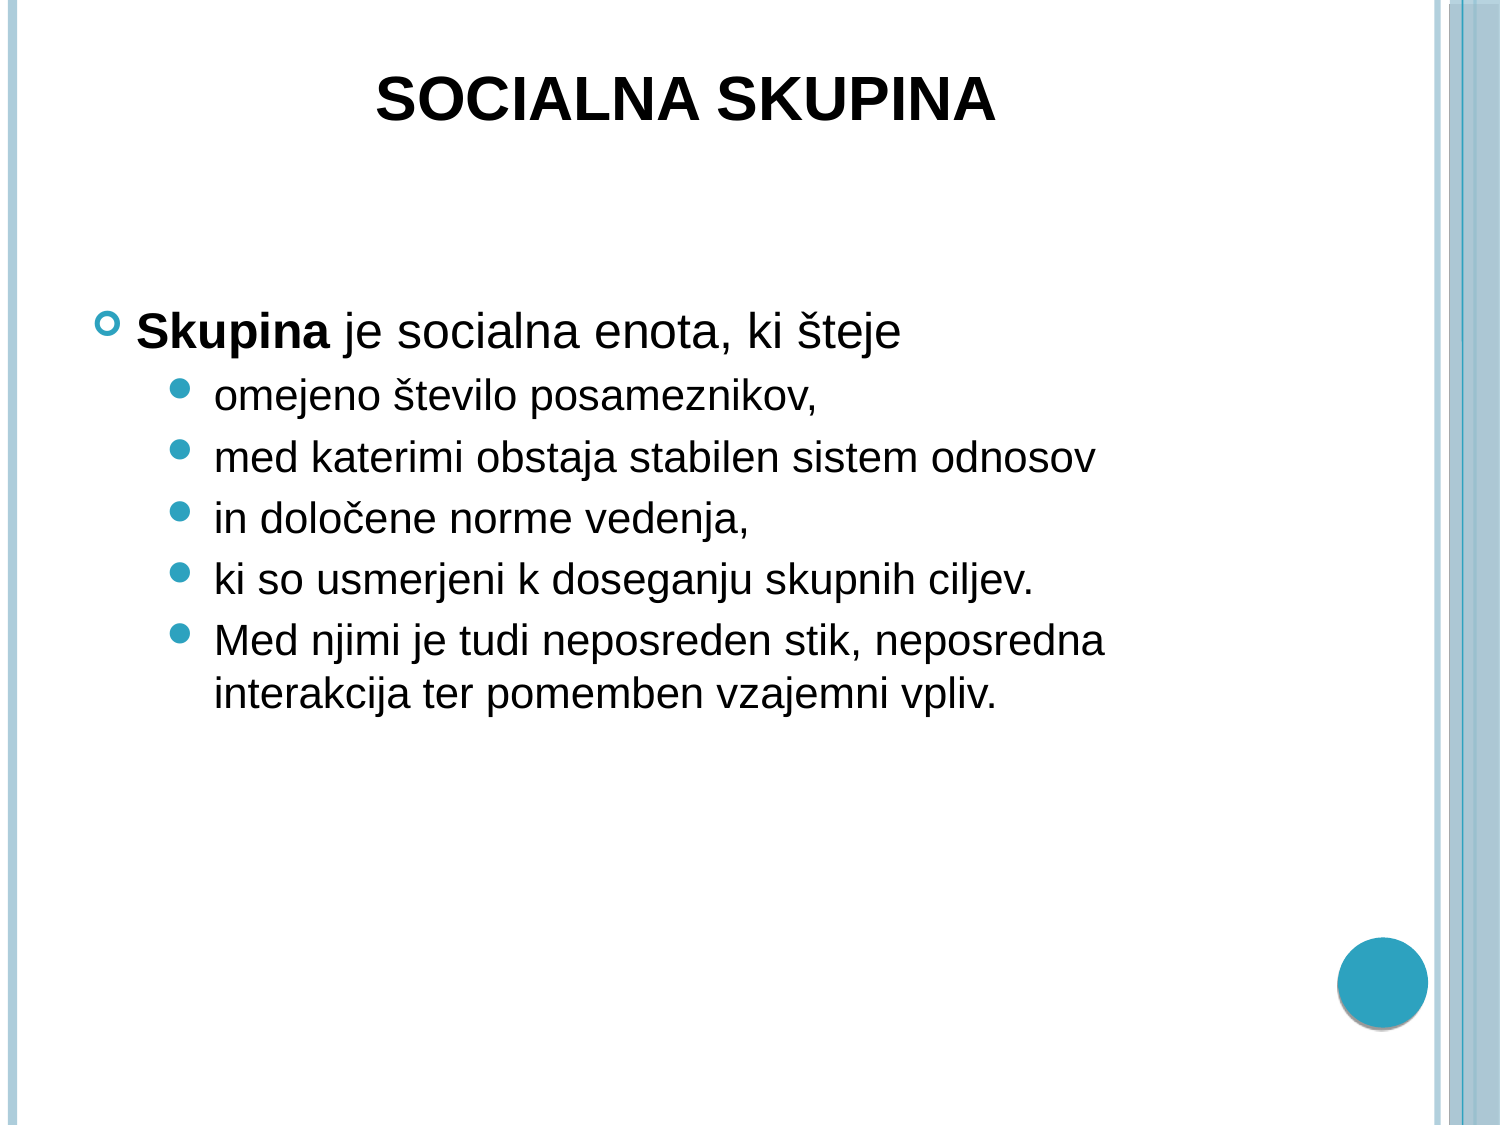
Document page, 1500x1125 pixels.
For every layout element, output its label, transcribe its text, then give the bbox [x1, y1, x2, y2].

list Skupina je socialna enota, ki šteje omejeno število posameznikov, med katerimi obstaja stabilen sistem odnosov in določene norme vedenja, ki so usmerjeni k doseganju skupnih ciljev. Med njimi je tudi neposreden stik, neposredna interakcija ter pomemben vzajemni vpliv. [76, 290, 1302, 882]
title SOCIALNA SKUPINA [75, 45, 1300, 141]
